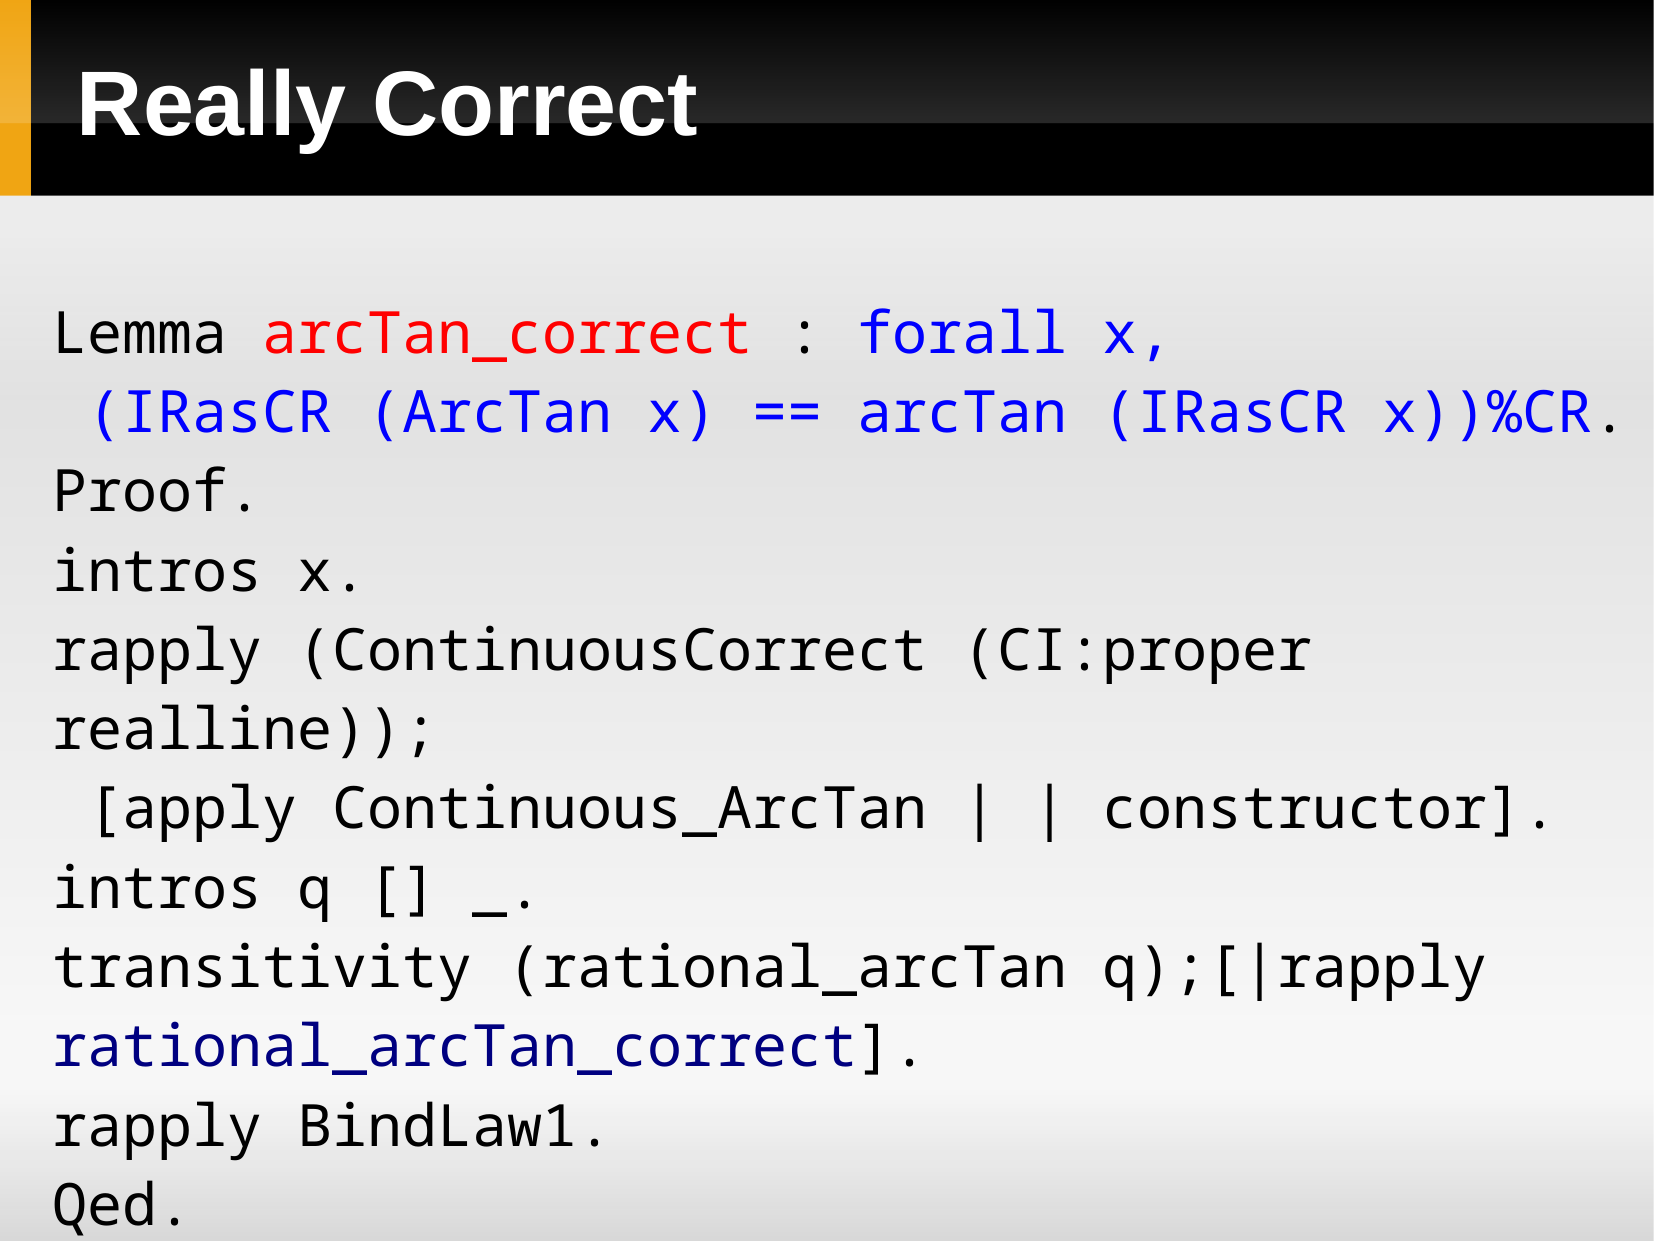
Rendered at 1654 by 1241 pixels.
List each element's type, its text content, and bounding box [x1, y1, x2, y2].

title Really Correct [76, 7, 1565, 200]
picture [0, 0, 1654, 1241]
text_box Lemma arcTan_correct : forall x, (IRasCR (ArcTan x) == arcTan (IRasCR x))%CR. Proof. intros x. rapply (ContinuousCorrect (CI:proper realline)); [apply Continuous_ArcTan | | constructor]. intros q [] _. transitivity (rational_arcTan q);[|rapply rational_arcTan_correct]. rapply BindLaw1. Qed. [37, 283, 1654, 1067]
